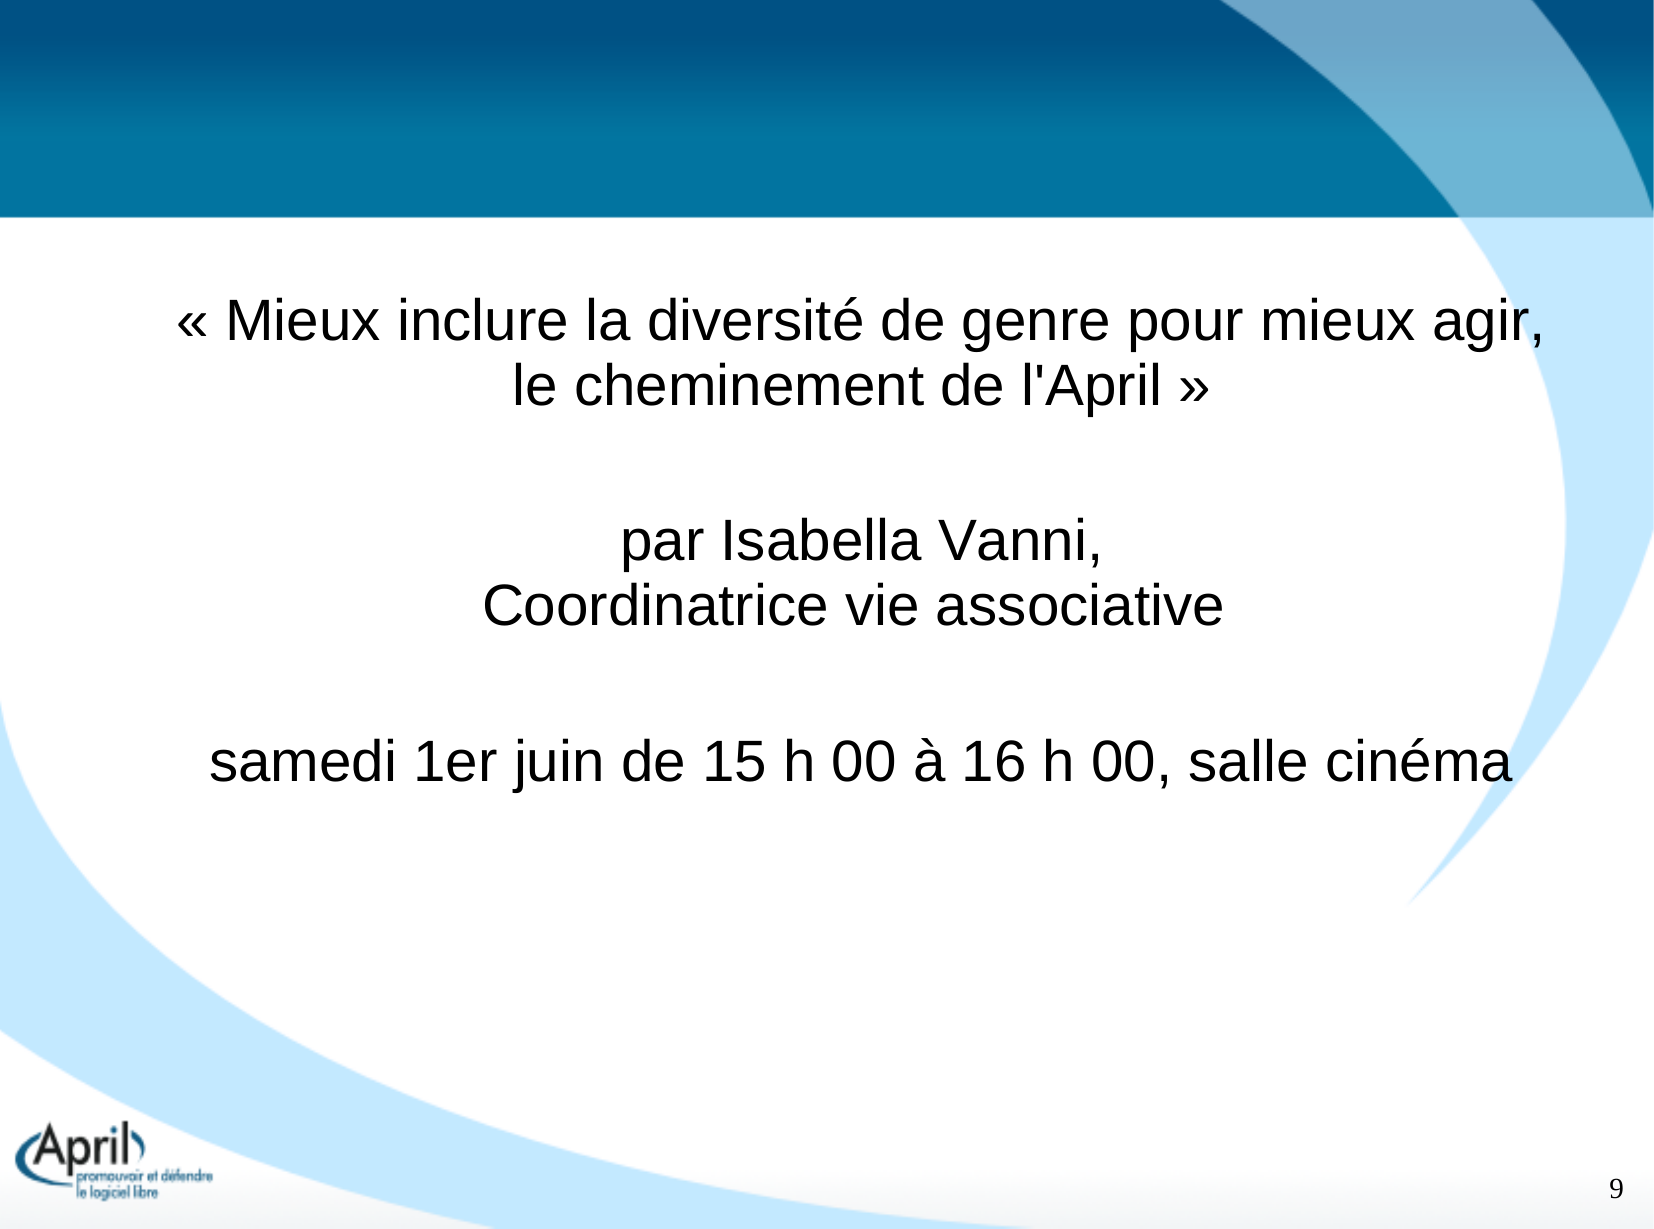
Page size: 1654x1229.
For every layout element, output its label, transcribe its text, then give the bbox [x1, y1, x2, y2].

picture [0, 0, 1654, 1229]
list « Mieux inclure la diversité de genre pour mieux agir, le cheminement de l'April » par Isabella Vanni, Coordinatrice vie associative samedi 1er juin de 15 h 00 à 16 h 00, salle cinéma [82, 287, 1571, 1099]
